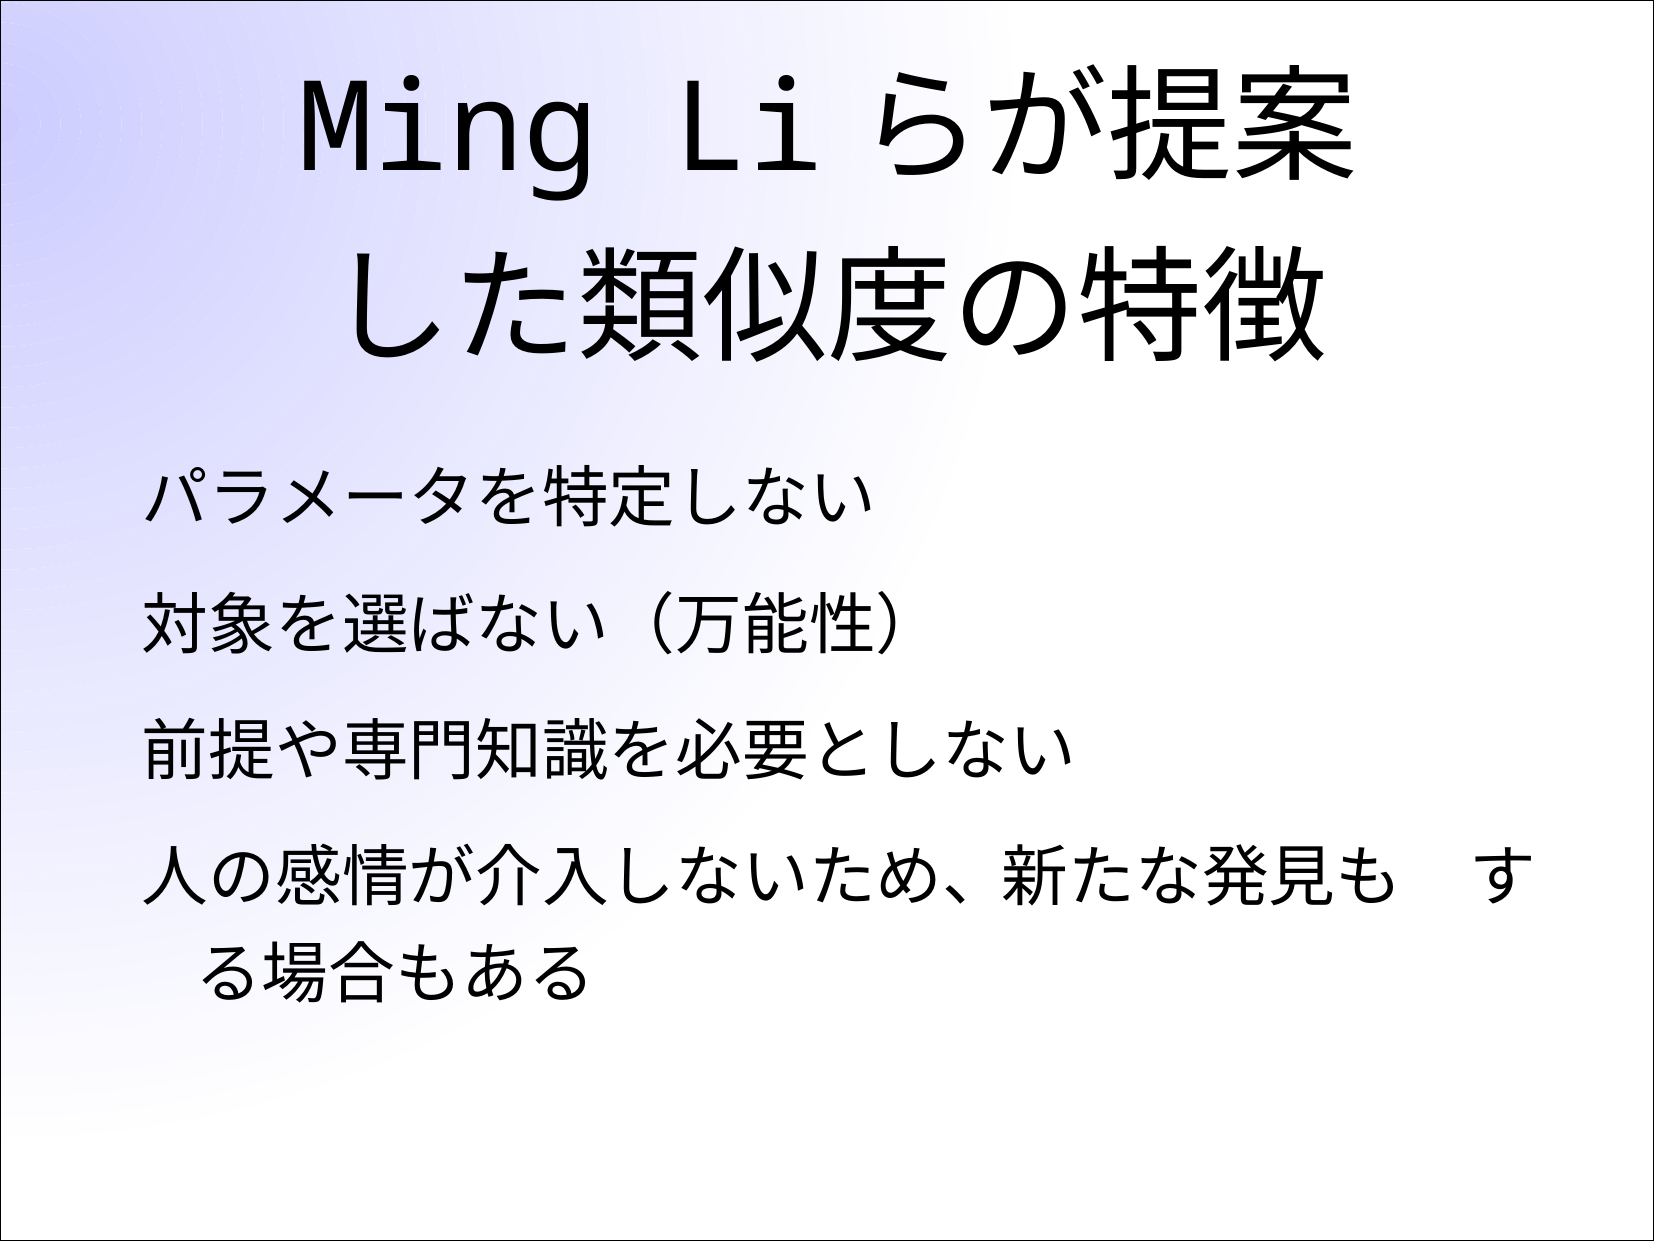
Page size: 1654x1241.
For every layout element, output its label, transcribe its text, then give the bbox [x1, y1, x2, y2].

title Ming Liらが提案 した類似度の特徴 [121, 81, 1534, 332]
list パラメータを特定しない 対象を選ばない（万能性） 前提や専門知識を必要としない 人の感情が介入しないため、新たな発見も する場合もある [124, 444, 1537, 1226]
